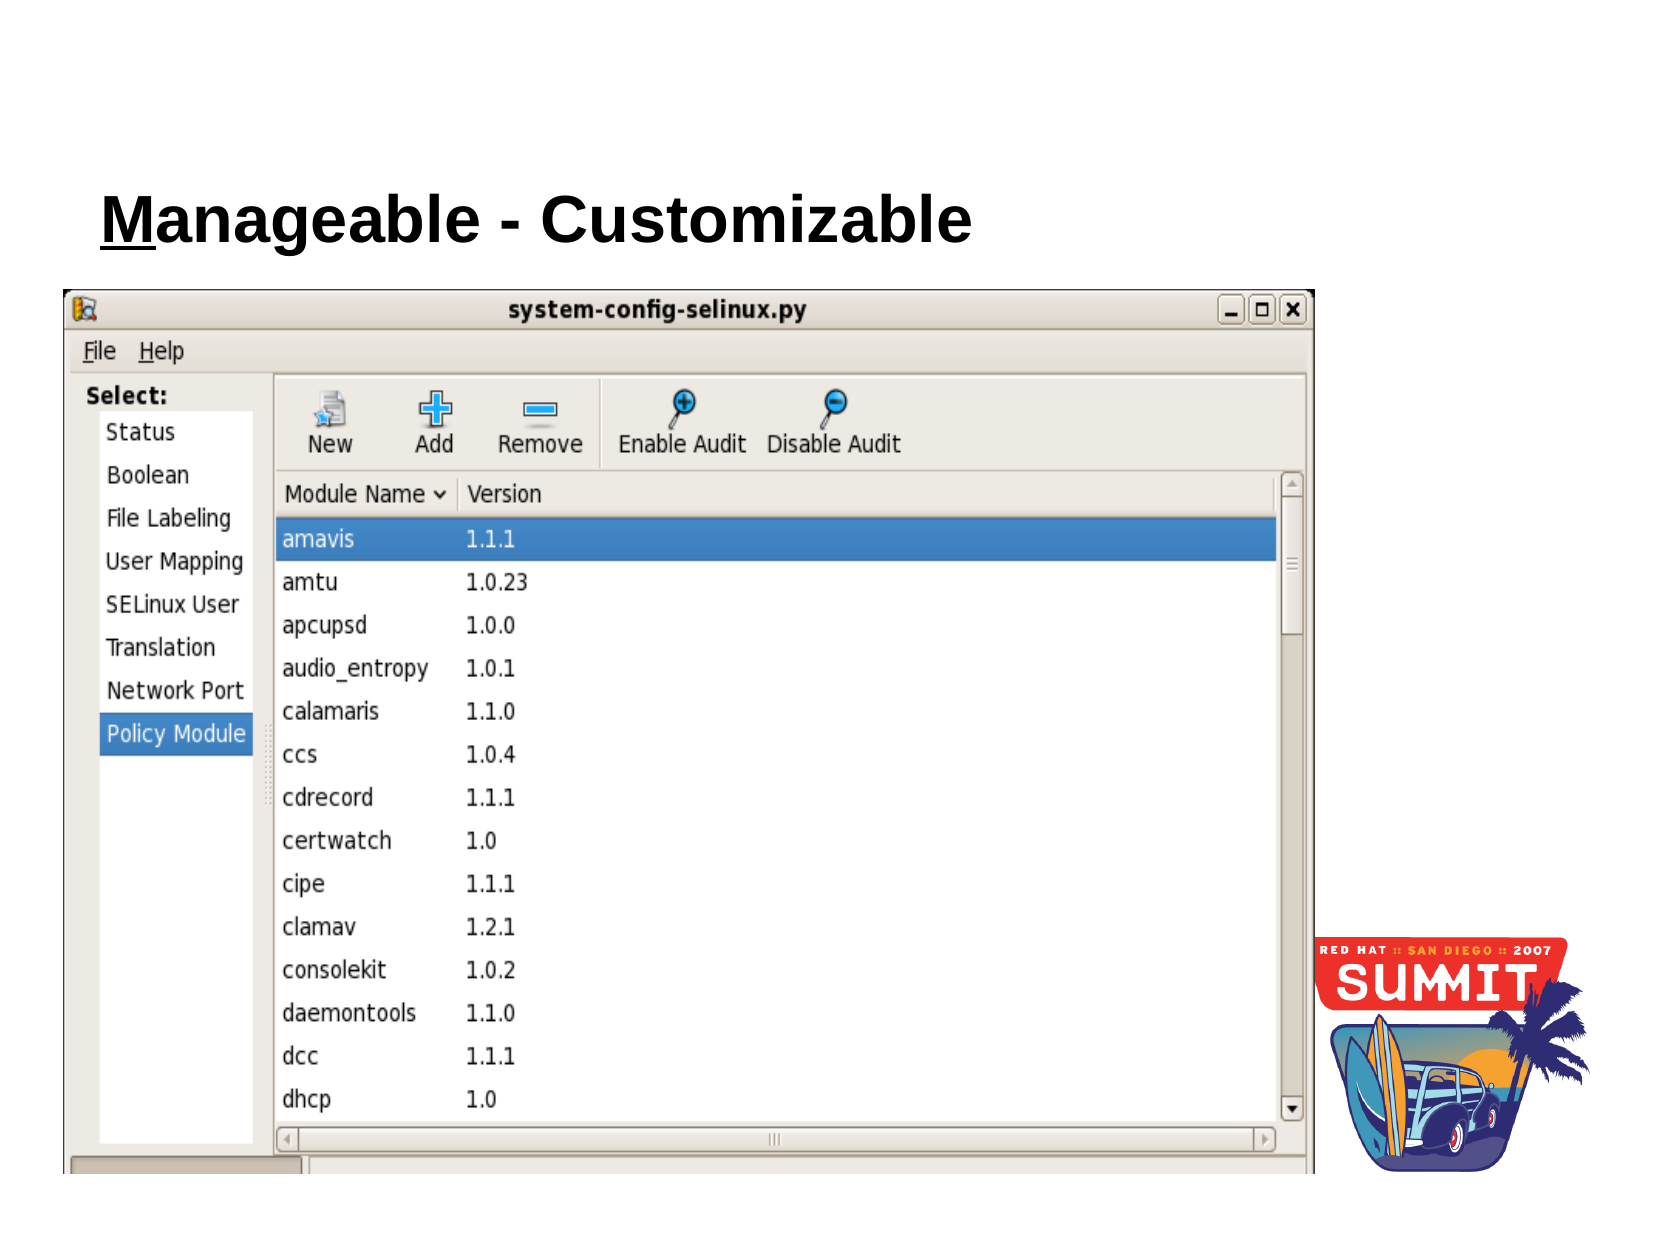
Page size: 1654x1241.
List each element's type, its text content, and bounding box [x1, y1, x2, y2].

picture [1520, 937, 1590, 1172]
chart [0, 225, 1520, 1174]
title Manageable - Customizable [100, 164, 1506, 225]
